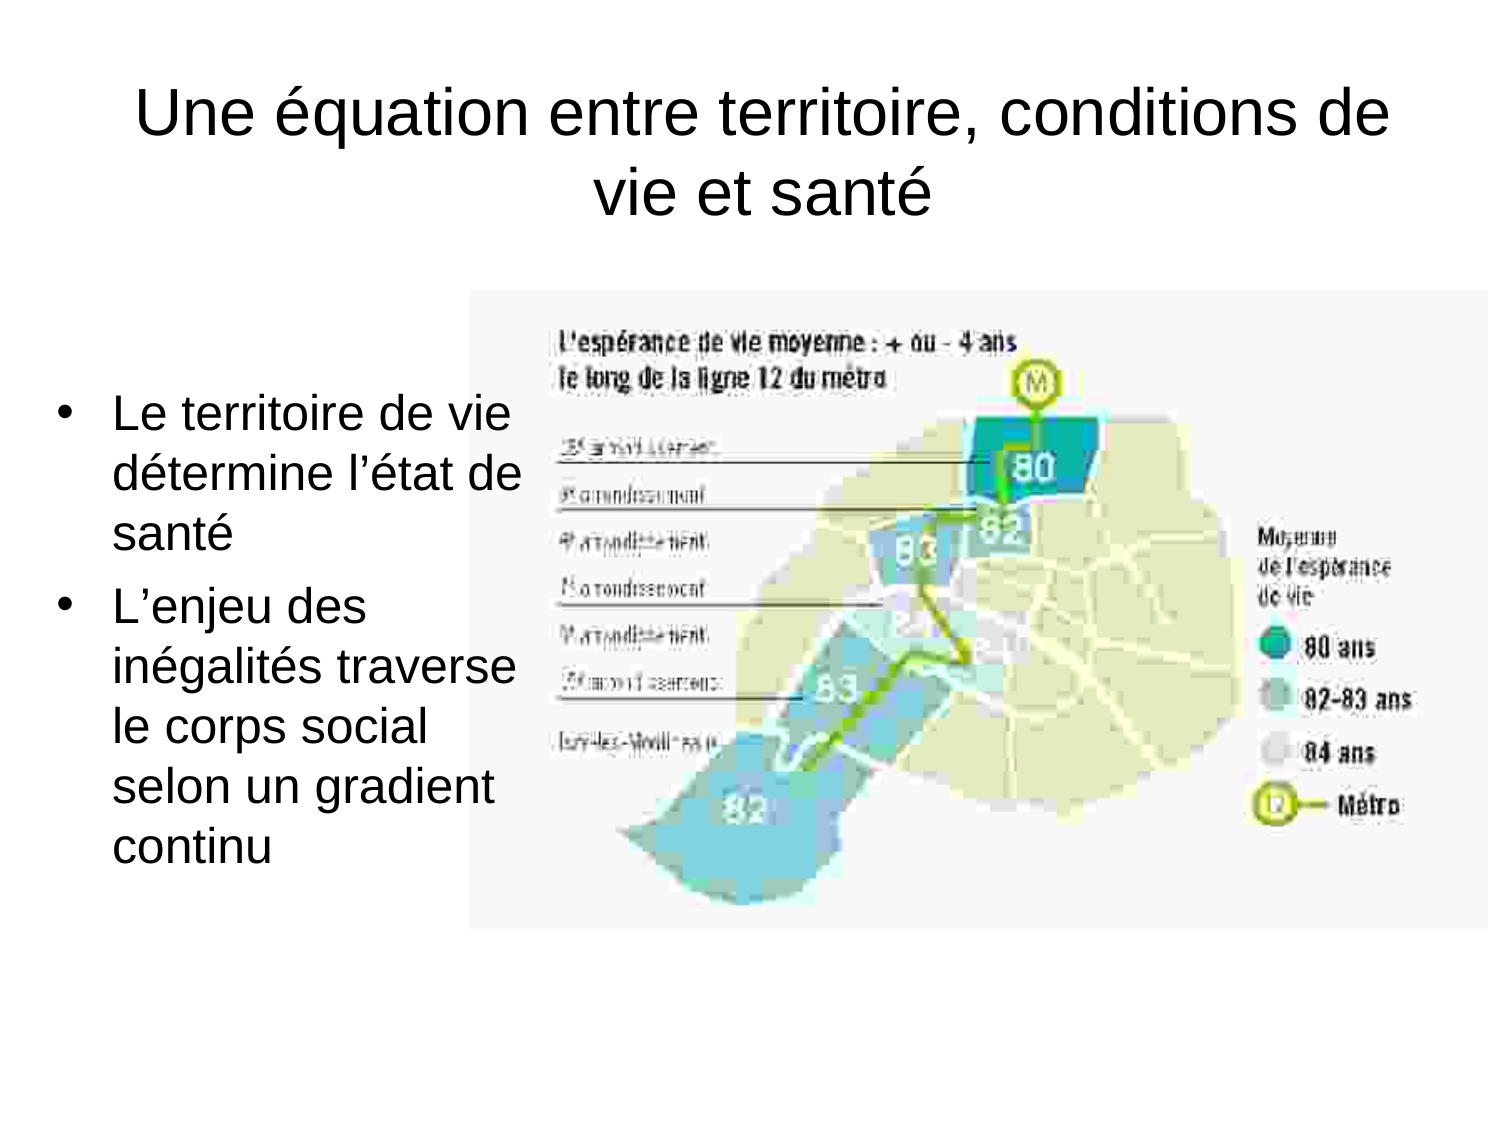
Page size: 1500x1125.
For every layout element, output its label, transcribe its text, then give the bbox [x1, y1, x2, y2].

text_box Le territoire de vie détermine l’état de santé L’enjeu des inégalités traverse le corps social selon un gradient continu [41, 373, 562, 966]
picture [469, 290, 1488, 929]
text_box Une équation entre territoire, conditions de vie et santé [88, 54, 1439, 243]
